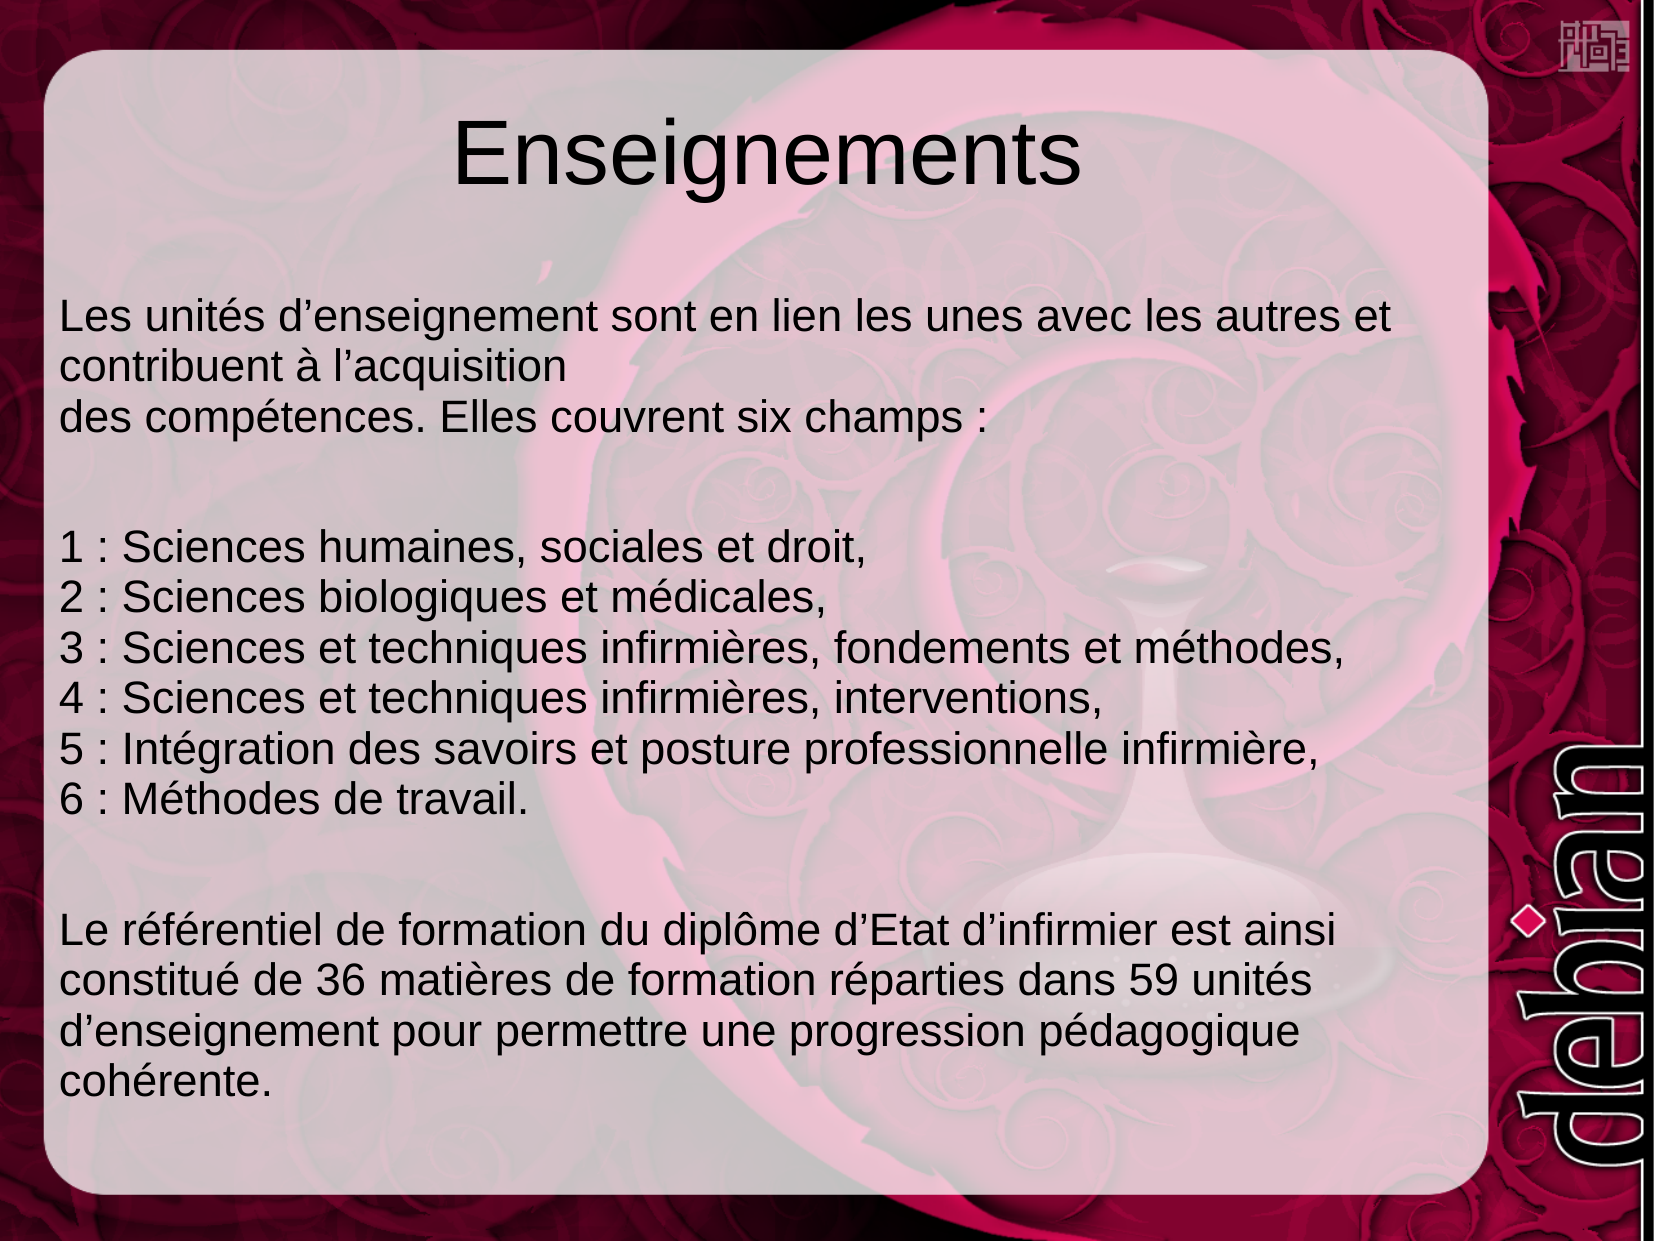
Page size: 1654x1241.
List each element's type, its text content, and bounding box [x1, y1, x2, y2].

title Enseignements [59, 49, 1477, 257]
list Les unités d’enseignement sont en lien les unes avec les autres et contribuent à l’acquisition des compétences. Elles couvrent six champs : 1 : Sciences humaines, sociales et droit, 2 : Sciences biologiques et médicales, 3 : Sciences et techniques infirmières, fondements et méthodes, 4 : Sciences et techniques infirmières, interventions, 5 : Intégration des savoirs et posture professionnelle infirmière, 6 : Méthodes de travail. Le référentiel de formation du diplôme d’Etat d’infirmier est ainsi constitué de 36 matières de formation réparties dans 59 unités d’enseignement pour permettre une progression pédagogique cohérente. [59, 290, 1477, 1109]
picture [0, 0, 1654, 1241]
